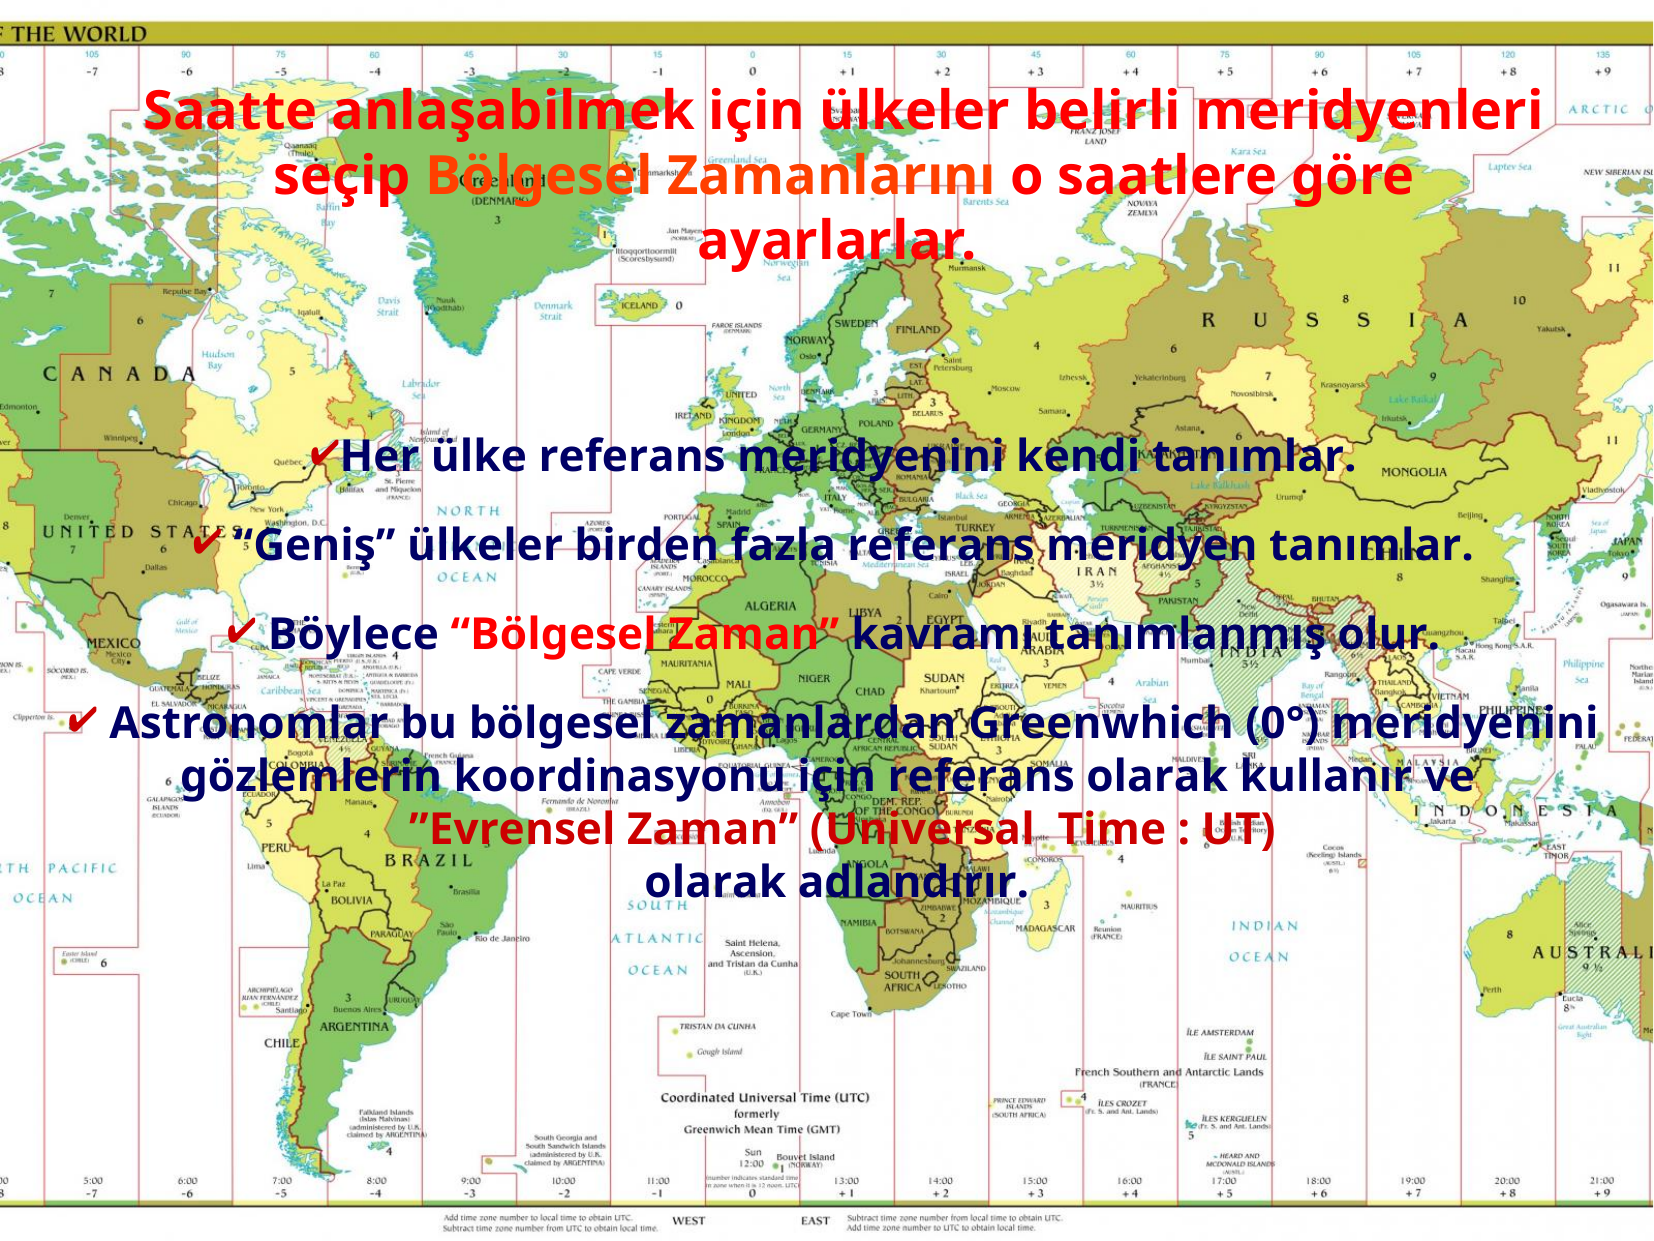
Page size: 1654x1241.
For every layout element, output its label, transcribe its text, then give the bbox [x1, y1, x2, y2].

picture [0, 0, 1654, 1241]
title Saatte anlaşabilmek için ülkeler belirli meridyenleri seçip Bölgesel Zamanlarını o saatlere göre ayarlarlar. [82, 60, 1571, 286]
text_box Her ülke referans meridyenini kendi tanımlar. “Geniş” ülkeler birden fazla referans meridyen tanımlar. Böylece “Bölgesel Zaman” kavramı tanımlanmış olur. Astronomlar bu bölgesel zamanlardan Greenwhich (0°) meridyenini gözlemlerin koordinasyonu için referans olarak kullanır ve ”Evrensel Zaman” (Universal Time : UT) olarak adlandırır. [14, 419, 1653, 967]
